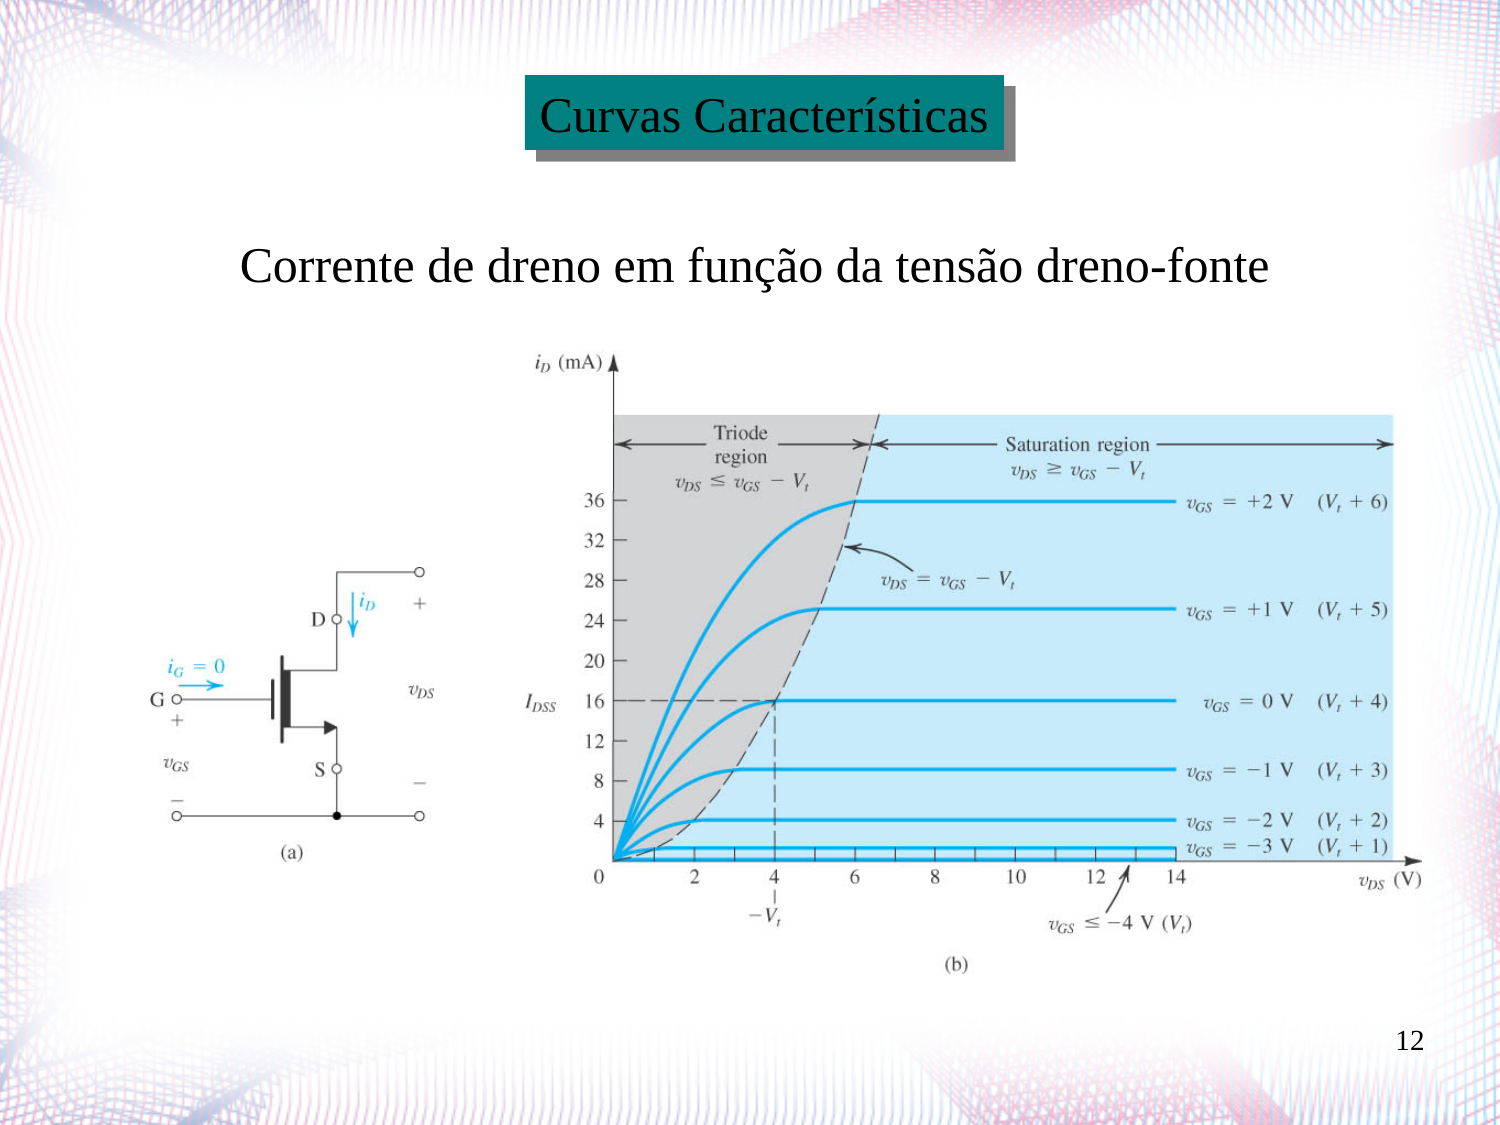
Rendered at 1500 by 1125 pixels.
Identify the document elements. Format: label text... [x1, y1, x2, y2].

picture [0, 0, 1500, 1125]
text_box Corrente de dreno em função da tensão dreno-fonte [225, 224, 1285, 300]
text_box Curvas Características [524, 75, 1004, 150]
